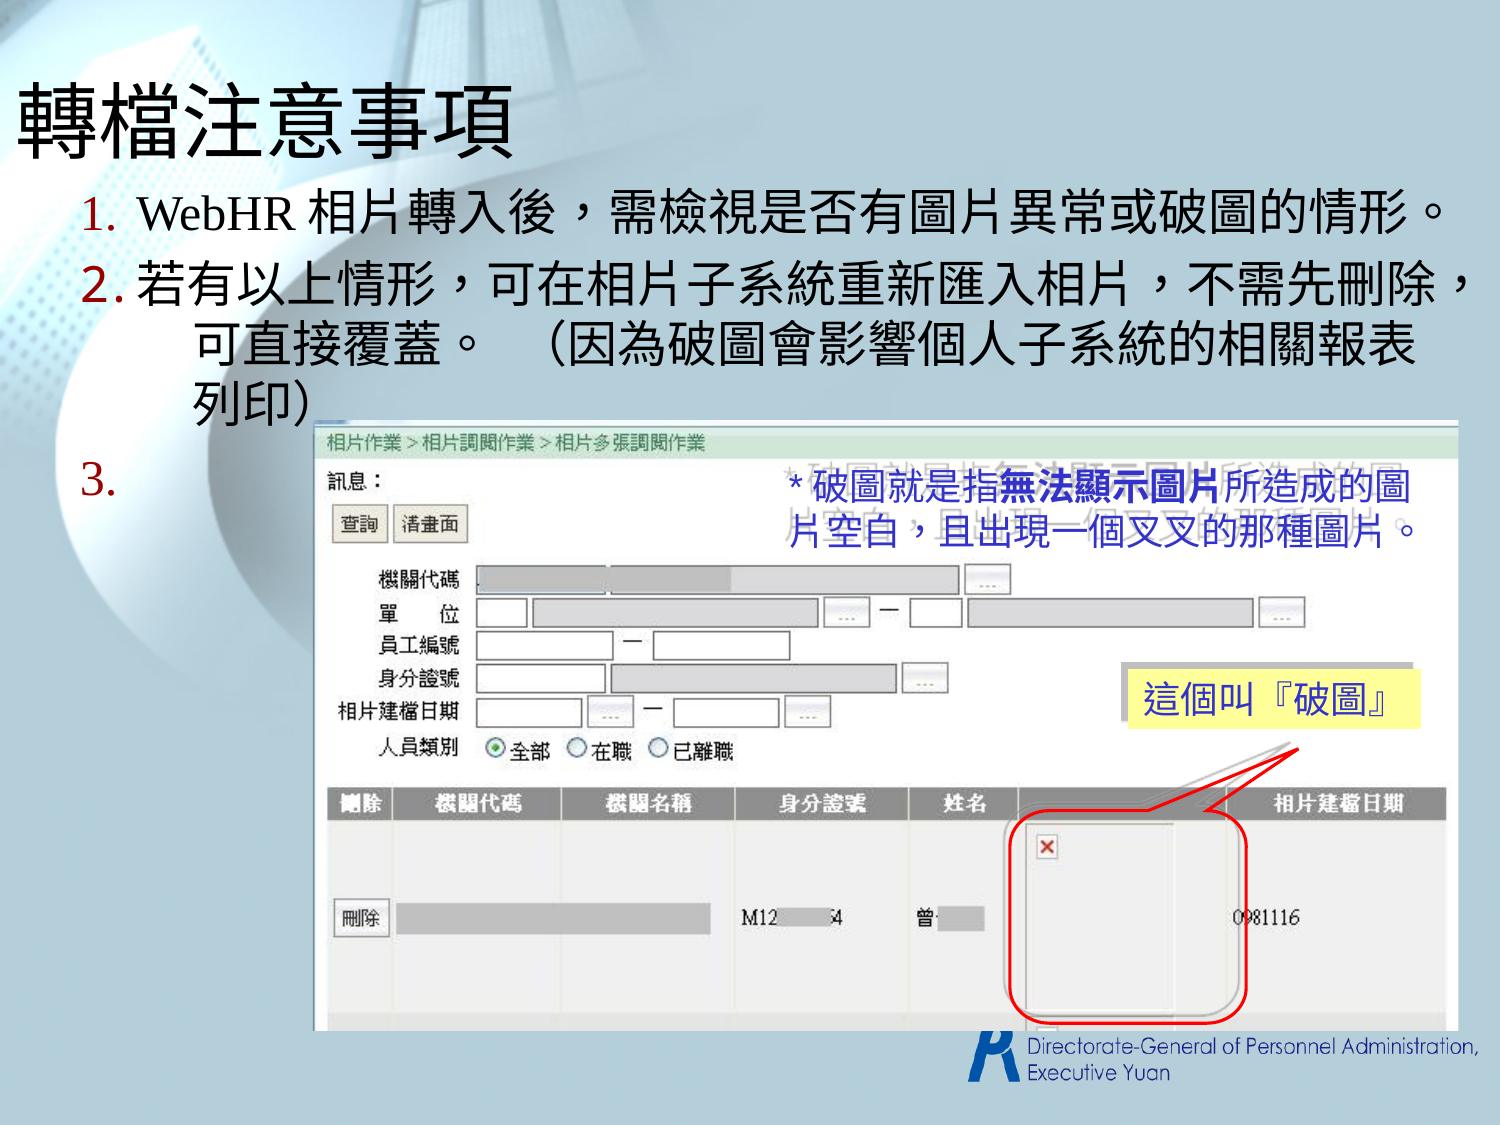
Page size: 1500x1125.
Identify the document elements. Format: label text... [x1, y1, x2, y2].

text_box 這個叫『破圖』 [1128, 669, 1421, 729]
title 轉檔注意事項 [0, 54, 1276, 185]
text_box WebHR相片轉入後，需檢視是否有圖片異常或破圖的情形。 若有以上情形，可在相片子系統重新匯入相片，不需先刪除，可直接覆蓋。 （因為破圖會影響個人子系統的相關報表列印） [65, 173, 1471, 716]
text_box *破圖就是指無法顯示圖片所造成的圖片空白，且出現一個叉叉的那種圖片。 [774, 455, 1447, 560]
picture [312, 420, 1459, 1031]
